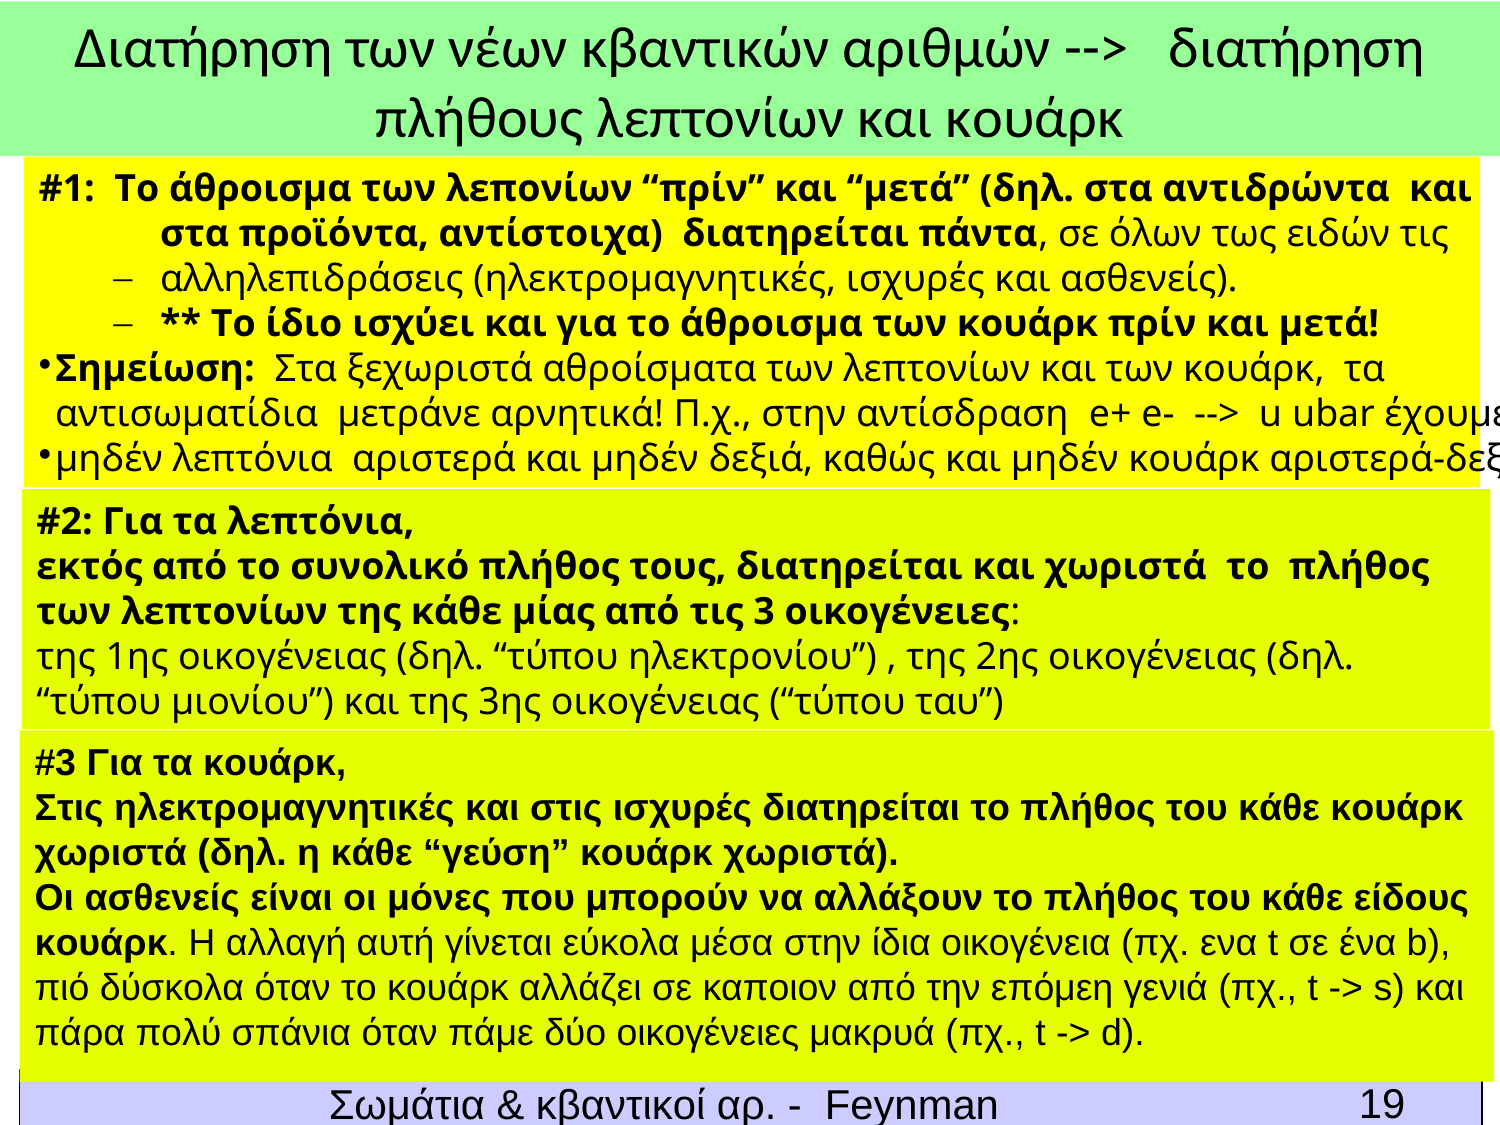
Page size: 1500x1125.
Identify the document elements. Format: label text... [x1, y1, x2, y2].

text_box #1: Το άθροισμα των λεπονίων “πρίν” και “μετά” (δηλ. στα αντιδρώντα και στα προϊόντα, αντίστοιχα) διατηρείται πάντα, σε όλων τως ειδών τις αλληλεπιδράσεις (ηλεκτρομαγνητικές, ισχυρές και ασθενείς). ** Το ίδιο ισχύει και για το άθροισμα των κουάρκ πρίν και μετά! Σημείωση: Στα ξεχωριστά αθροίσματα των λεπτονίων και των κουάρκ, τα αντισωματίδια μετράνε αρνητικά! Π.χ., στην αντίσδραση e+ e- --> u ubar έχουμε μηδέν λεπτόνια αριστερά και μηδέν δεξιά, καθώς και μηδέν κουάρκ αριστερά-δεξιά! [23, 156, 1481, 488]
text_box #2: Για τα λεπτόνια, εκτός από το συνολικό πλήθος τους, διατηρείται και χωριστά το πλήθος των λεπτονίων της κάθε μίας από τις 3 οικογένειες: της 1ης οικογένειας (δηλ. “τύπου ηλεκτρονίου”) , της 2ης οικογένειας (δηλ. “τύπου μιονίου”) και της 3ης οικογένειας (“τύπου ταυ”) [21, 489, 1491, 730]
text_box Διατήρηση των νέων κβαντικών αριθμών --> διατήρηση πλήθους λεπτονίων και κουάρκ [0, 1, 1500, 156]
text_box #3 Για τα κουάρκ, Στις ηλεκτρομαγνητικές και στις ισχυρές διατηρείται το πλήθος του κάθε κουάρκ χωριστά (δηλ. η κάθε “γεύση” κουάρκ χωριστά). Οι ασθενείς είναι οι μόνες που μπορούν να αλλάξουν το πλήθος του κάθε είδους κουάρκ. Η αλλαγή αυτή γίνεται εύκολα μέσα στην ίδια οικογένεια (πχ. ενα t σε ένα b), πιό δύσκολα όταν το κουάρκ αλλάζει σε καποιον από την επόμεη γενιά (πχ., t -> s) και πάρα πολύ σπάνια όταν πάμε δύο οικογένειες μακρυά (πχ., t -> d). [19, 730, 1495, 1082]
